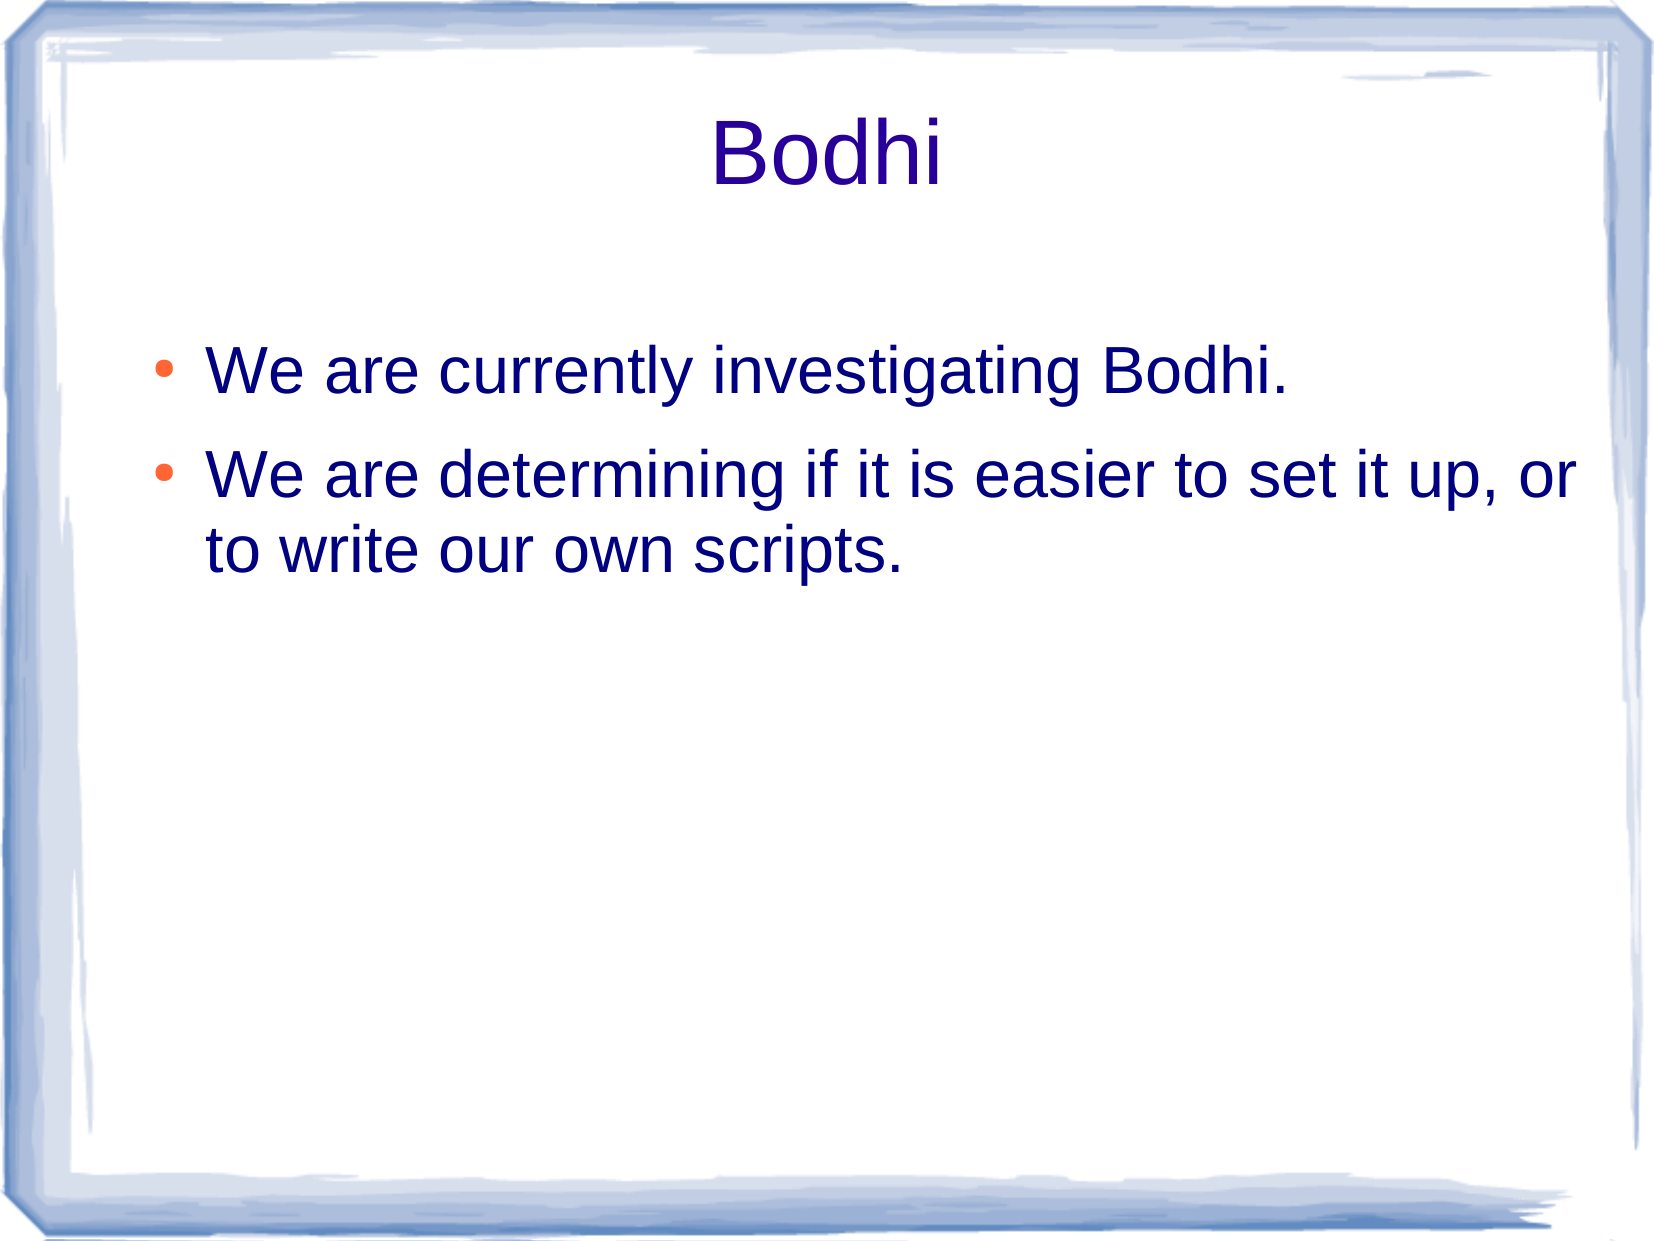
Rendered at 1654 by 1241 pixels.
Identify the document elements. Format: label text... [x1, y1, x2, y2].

title Bodhi [82, 49, 1571, 257]
picture [0, 0, 1654, 1241]
list We are currently investigating Bodhi. We are determining if it is easier to set it up, or to write our own scripts. [134, 333, 1588, 746]
